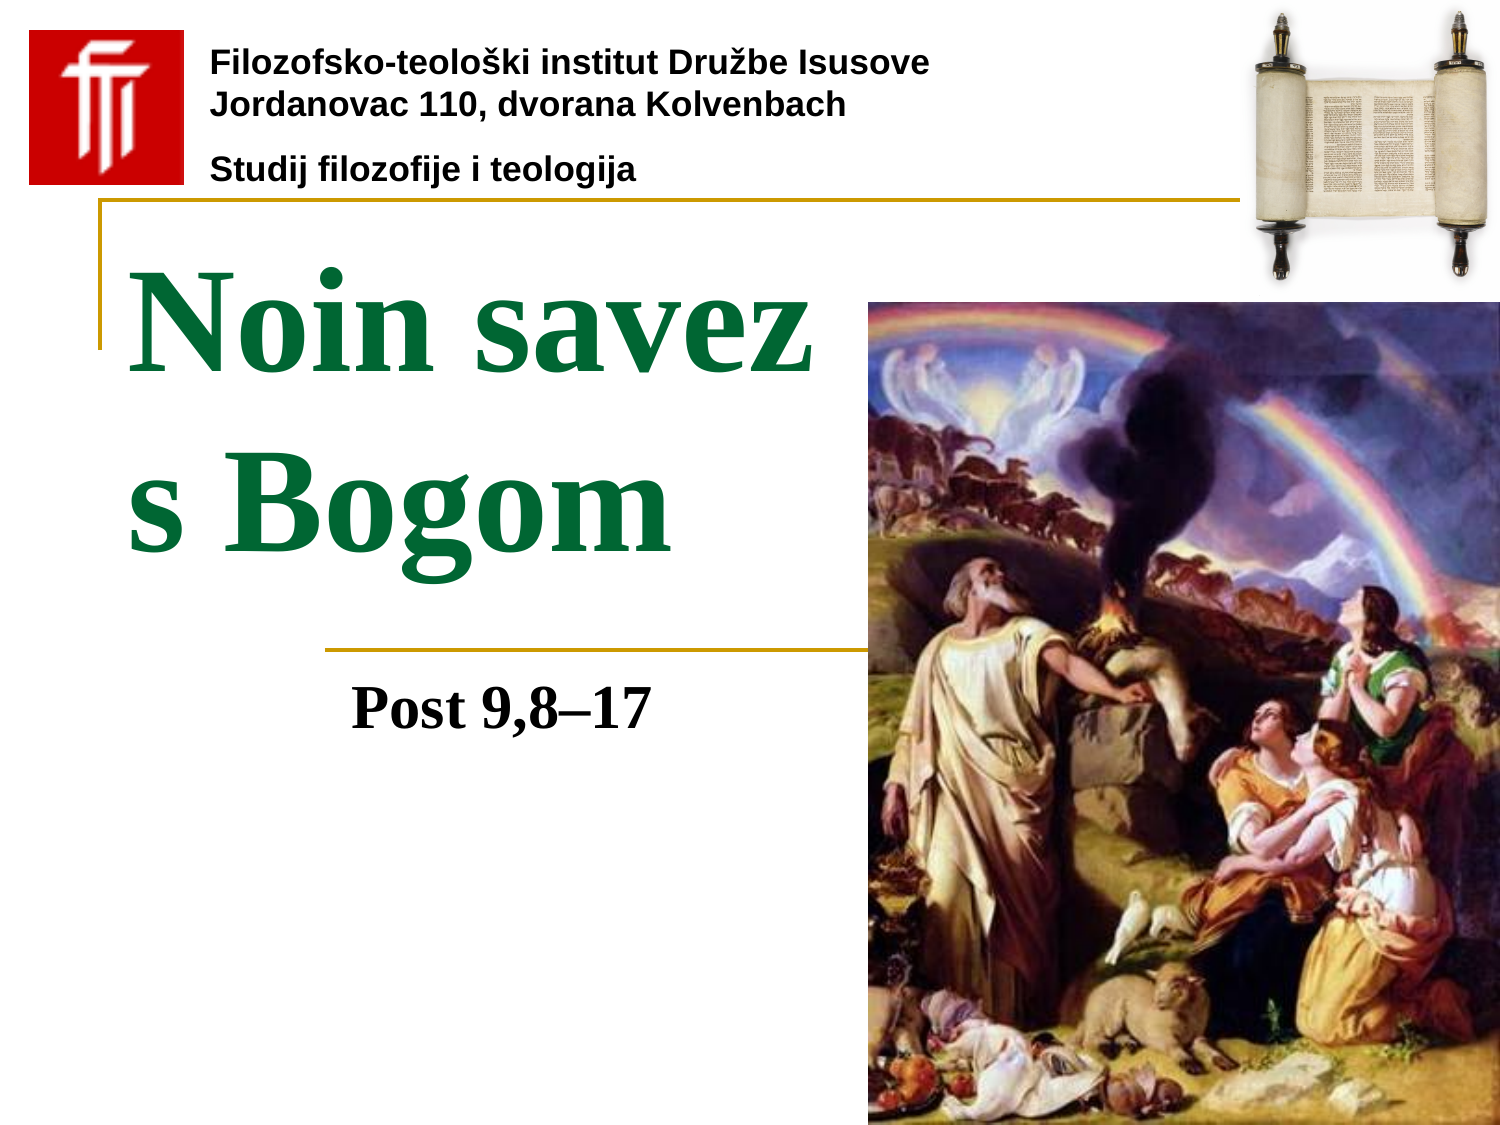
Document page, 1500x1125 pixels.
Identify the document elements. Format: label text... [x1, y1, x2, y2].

picture [29, 30, 184, 185]
subtitle Post 9,8–17 [336, 658, 868, 947]
text_box Filozofsko-teološki institut Družbe Isusove Jordanovac 110, dvorana Kolvenbach Studij filozofije i teologija [194, 31, 963, 197]
picture [868, 302, 1500, 1125]
title Noin savez s Bogom [112, 213, 1388, 621]
picture [1240, 0, 1500, 301]
